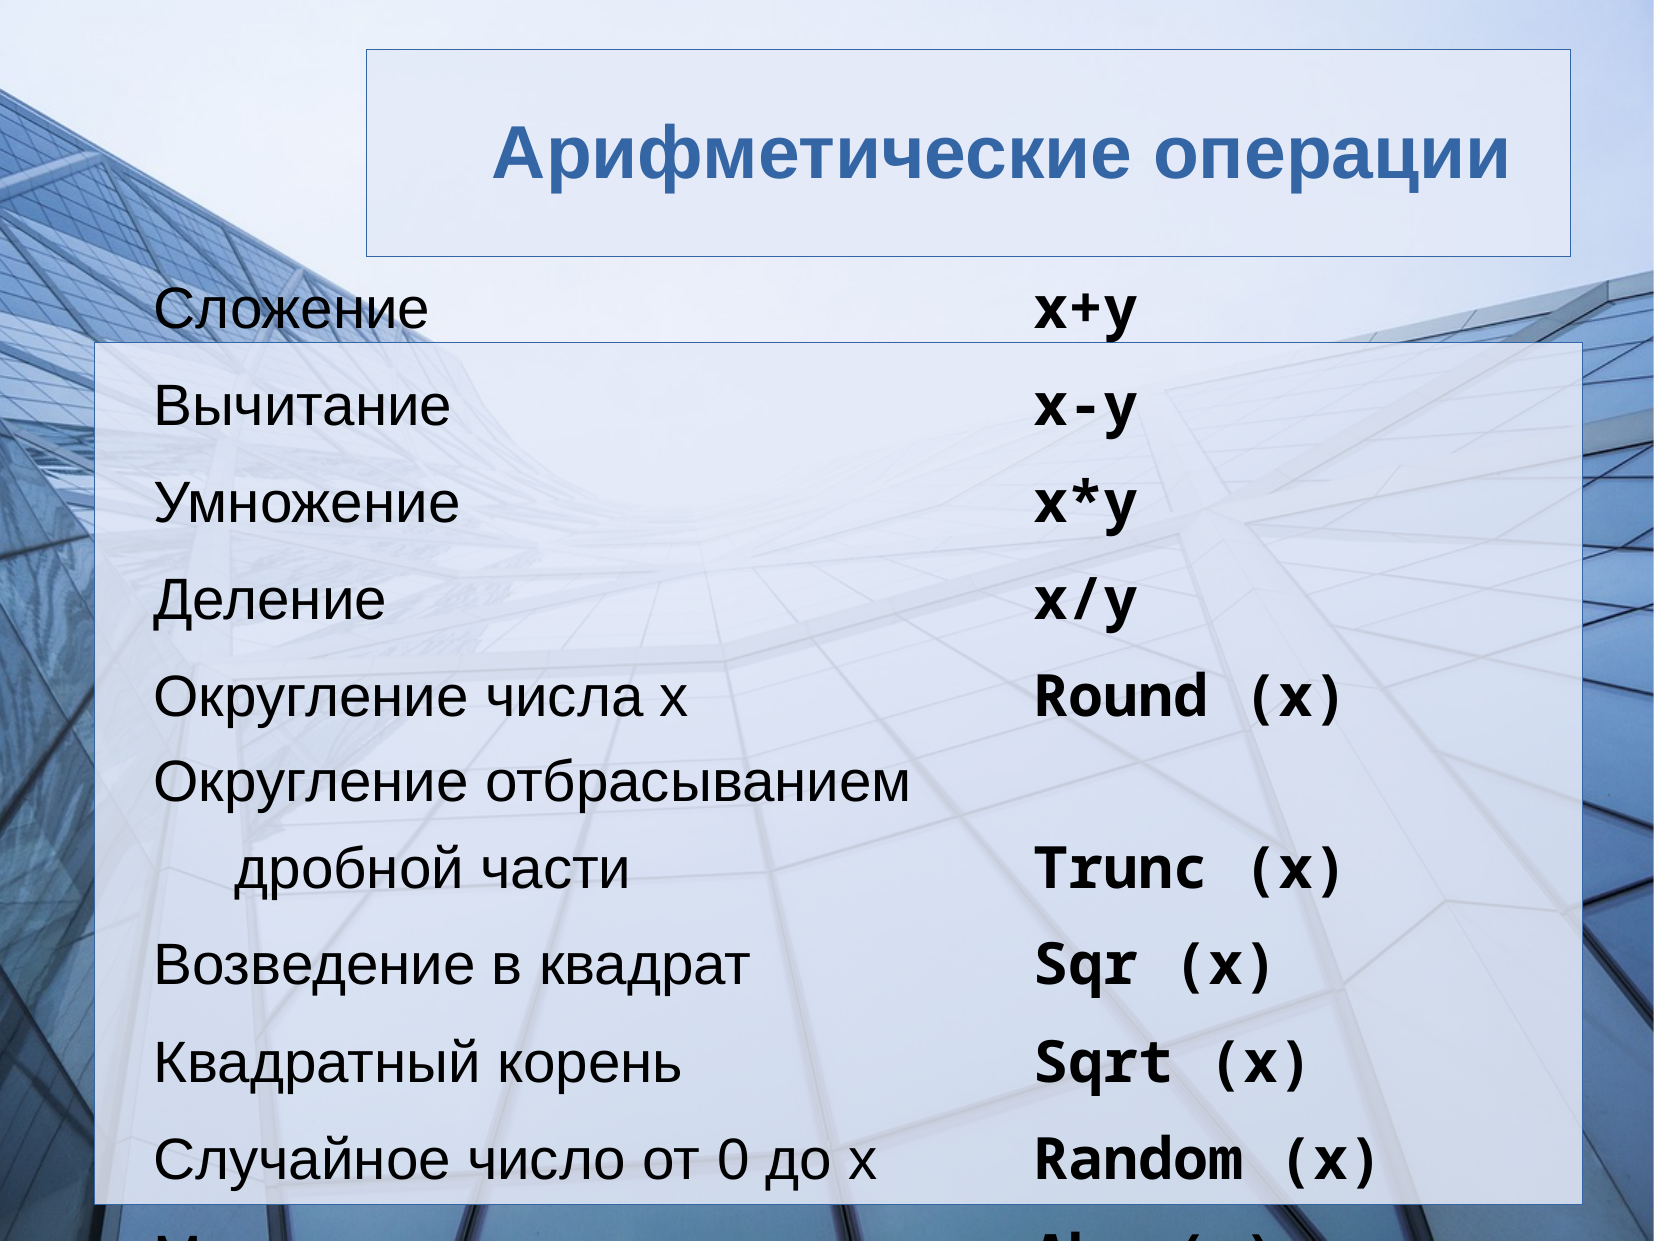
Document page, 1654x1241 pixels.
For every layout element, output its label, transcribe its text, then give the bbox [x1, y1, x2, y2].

picture [0, 0, 1654, 1241]
title Арифметические операции [366, 49, 1571, 257]
text_box Сложение x+y Вычитание x-y Умножение x*y Деление x/y Округление числа х Round (x) Округление отбрасыванием дробной части Trunc (x) Возведение в квадрат Sqr (x) Квадратный корень Sqrt (x) Случайное число от 0 до х Random (х) Модуль x Abs (x) [94, 342, 1583, 1205]
